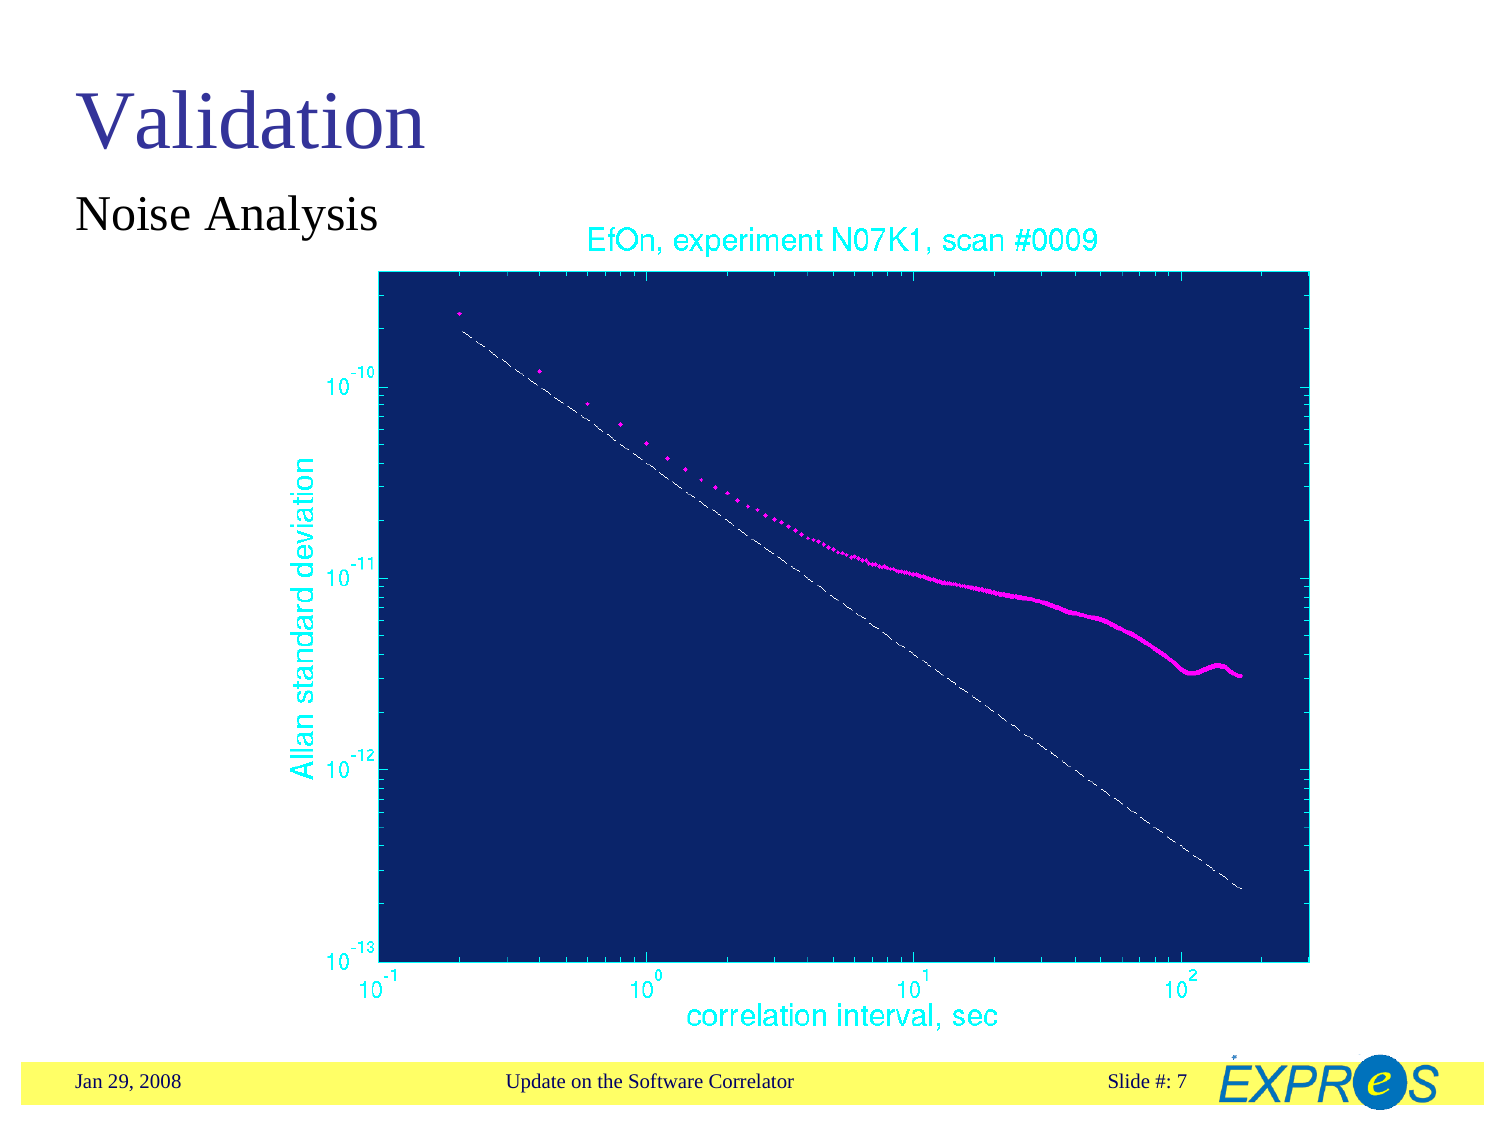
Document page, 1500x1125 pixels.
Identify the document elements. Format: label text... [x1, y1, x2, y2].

picture [21, 993, 1500, 1113]
title Validation [75, 70, 1426, 172]
list Noise Analysis [75, 187, 1426, 1038]
